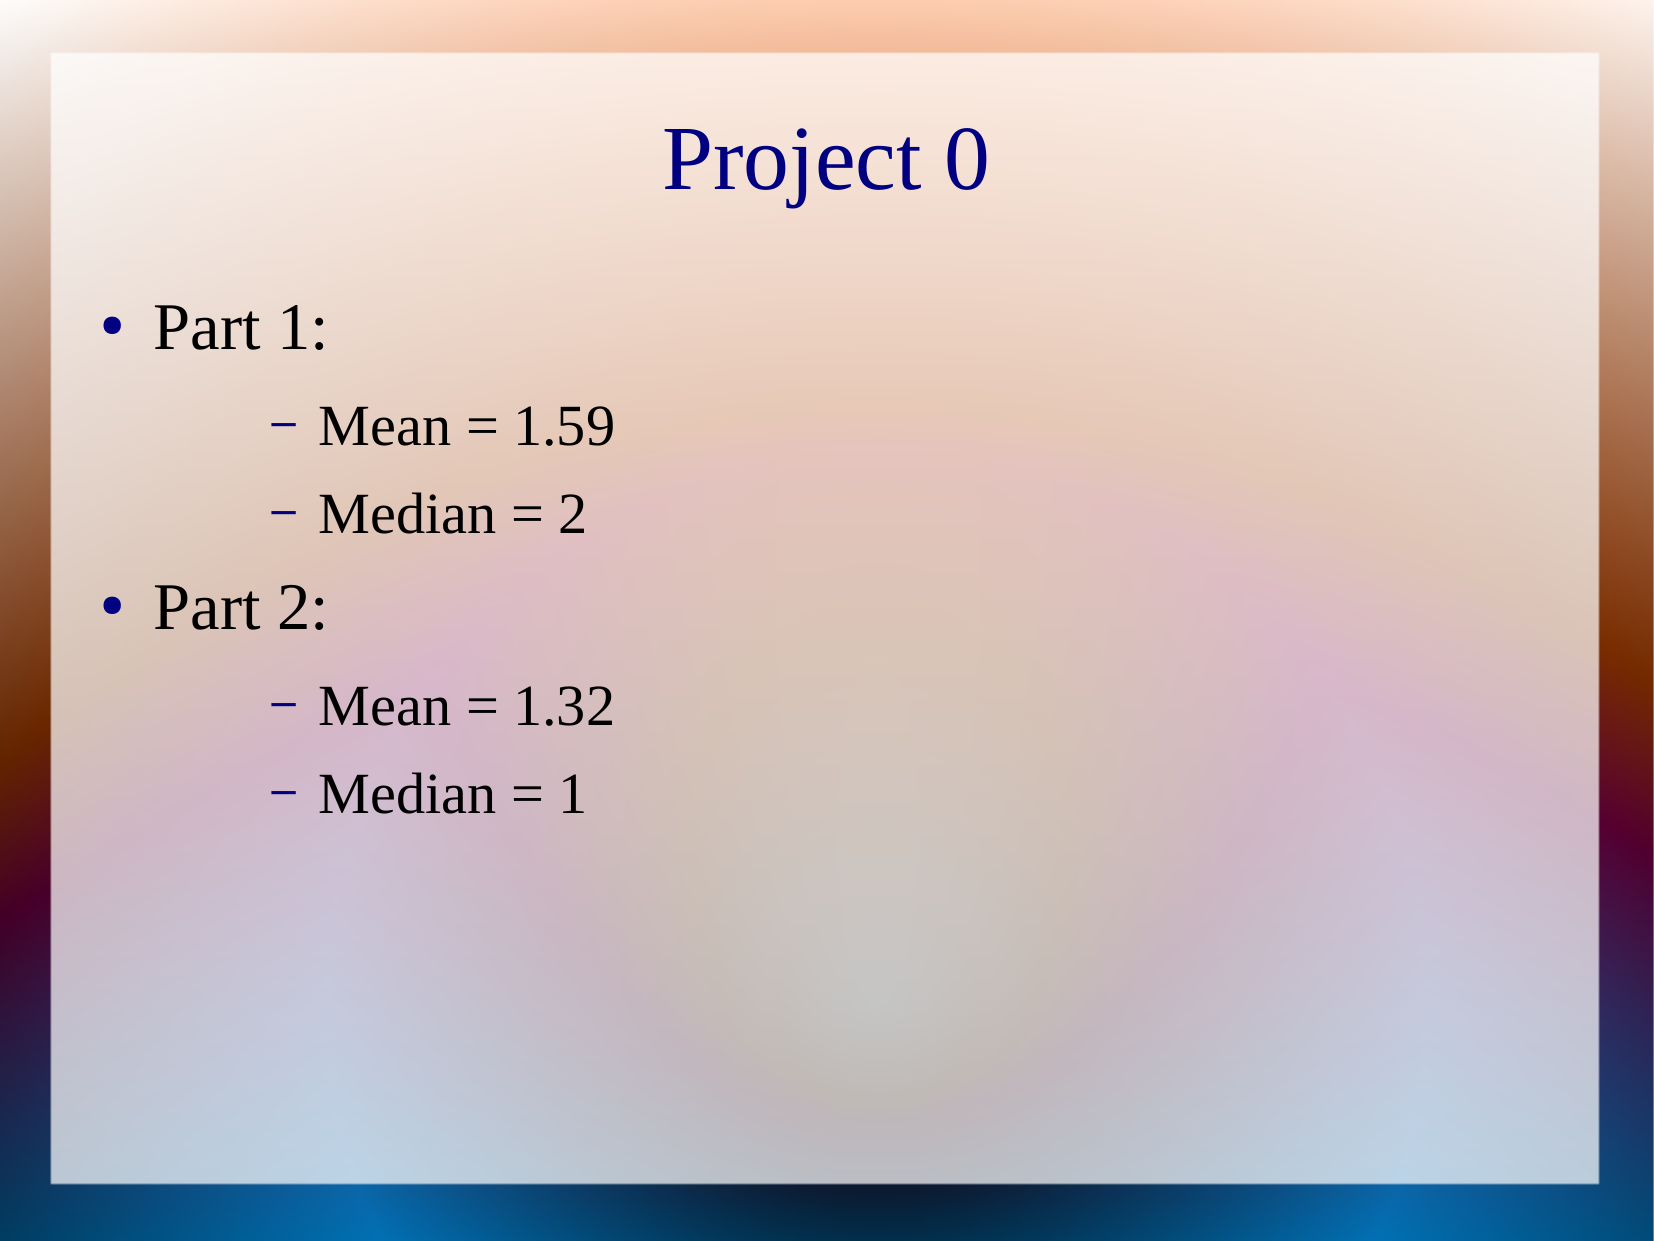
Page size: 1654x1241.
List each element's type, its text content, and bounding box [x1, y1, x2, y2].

picture [0, 0, 1654, 1241]
list Part 1: Mean = 1.59 Median = 2 Part 2: Mean = 1.32 Median = 1 [82, 290, 1571, 1034]
title Project 0 [82, 55, 1571, 263]
